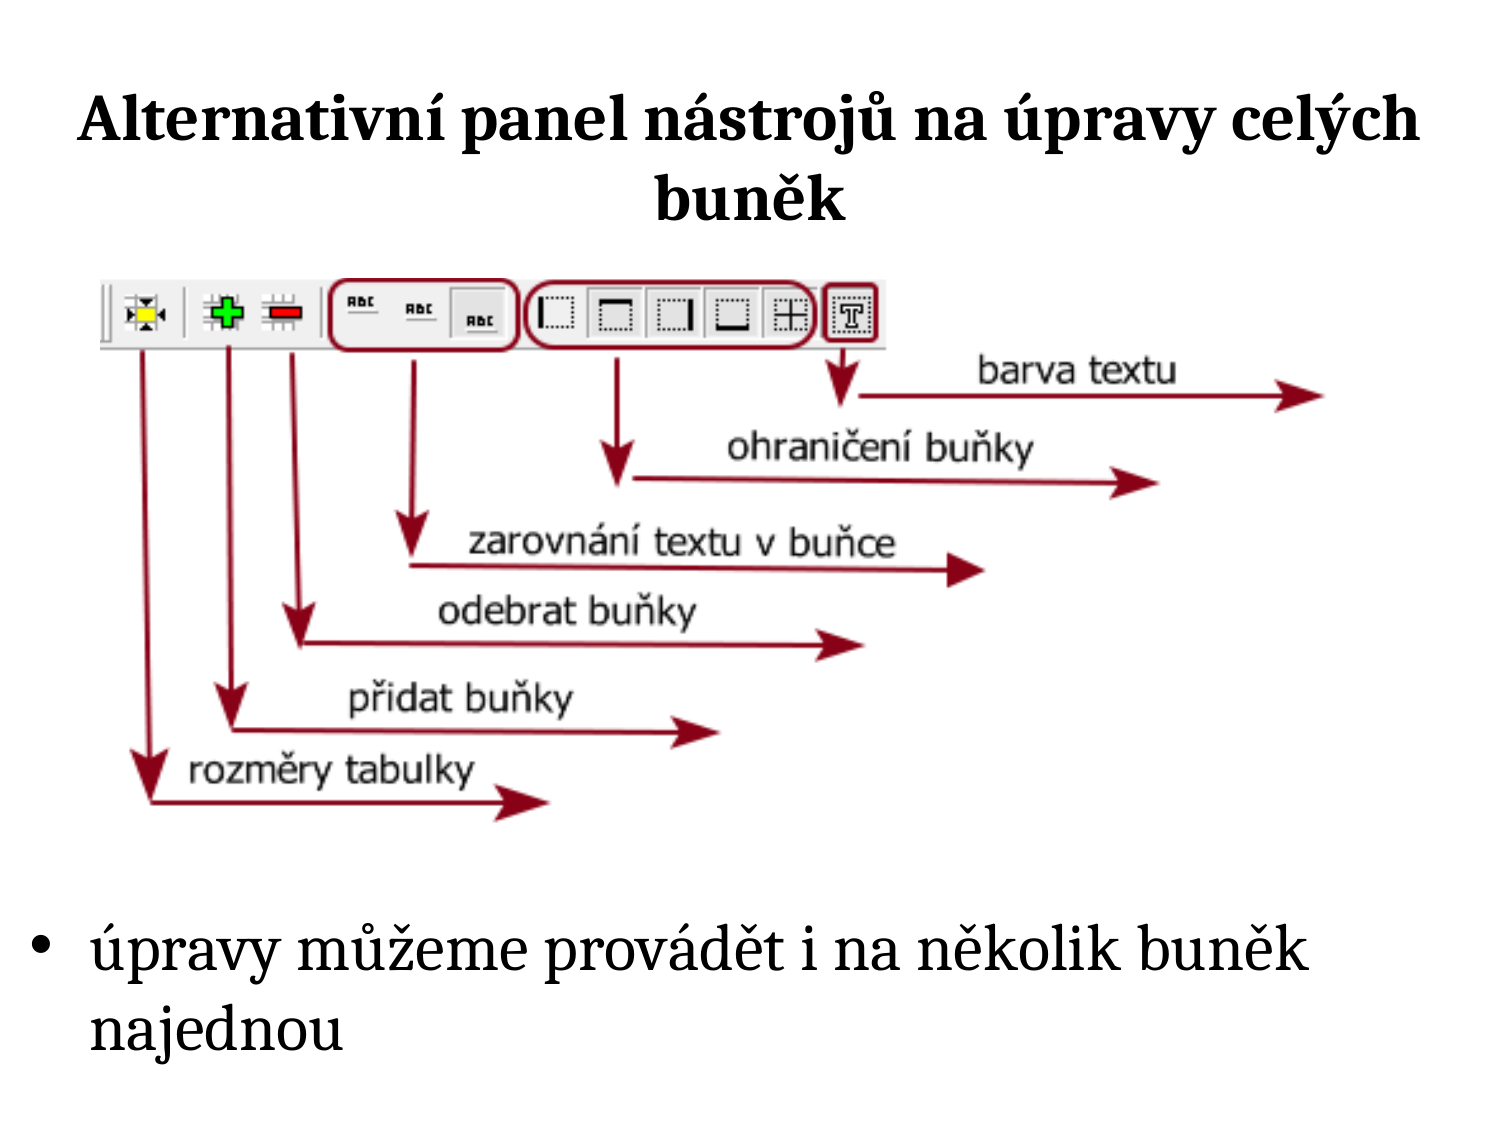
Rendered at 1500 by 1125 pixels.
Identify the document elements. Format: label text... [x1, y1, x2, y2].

text_box úpravy můžeme provádět i na několik buněk najednou [0, 896, 1500, 1072]
text_box Alternativní panel nástrojů na úpravy celých buněk [0, 66, 1500, 242]
picture [100, 278, 1500, 835]
